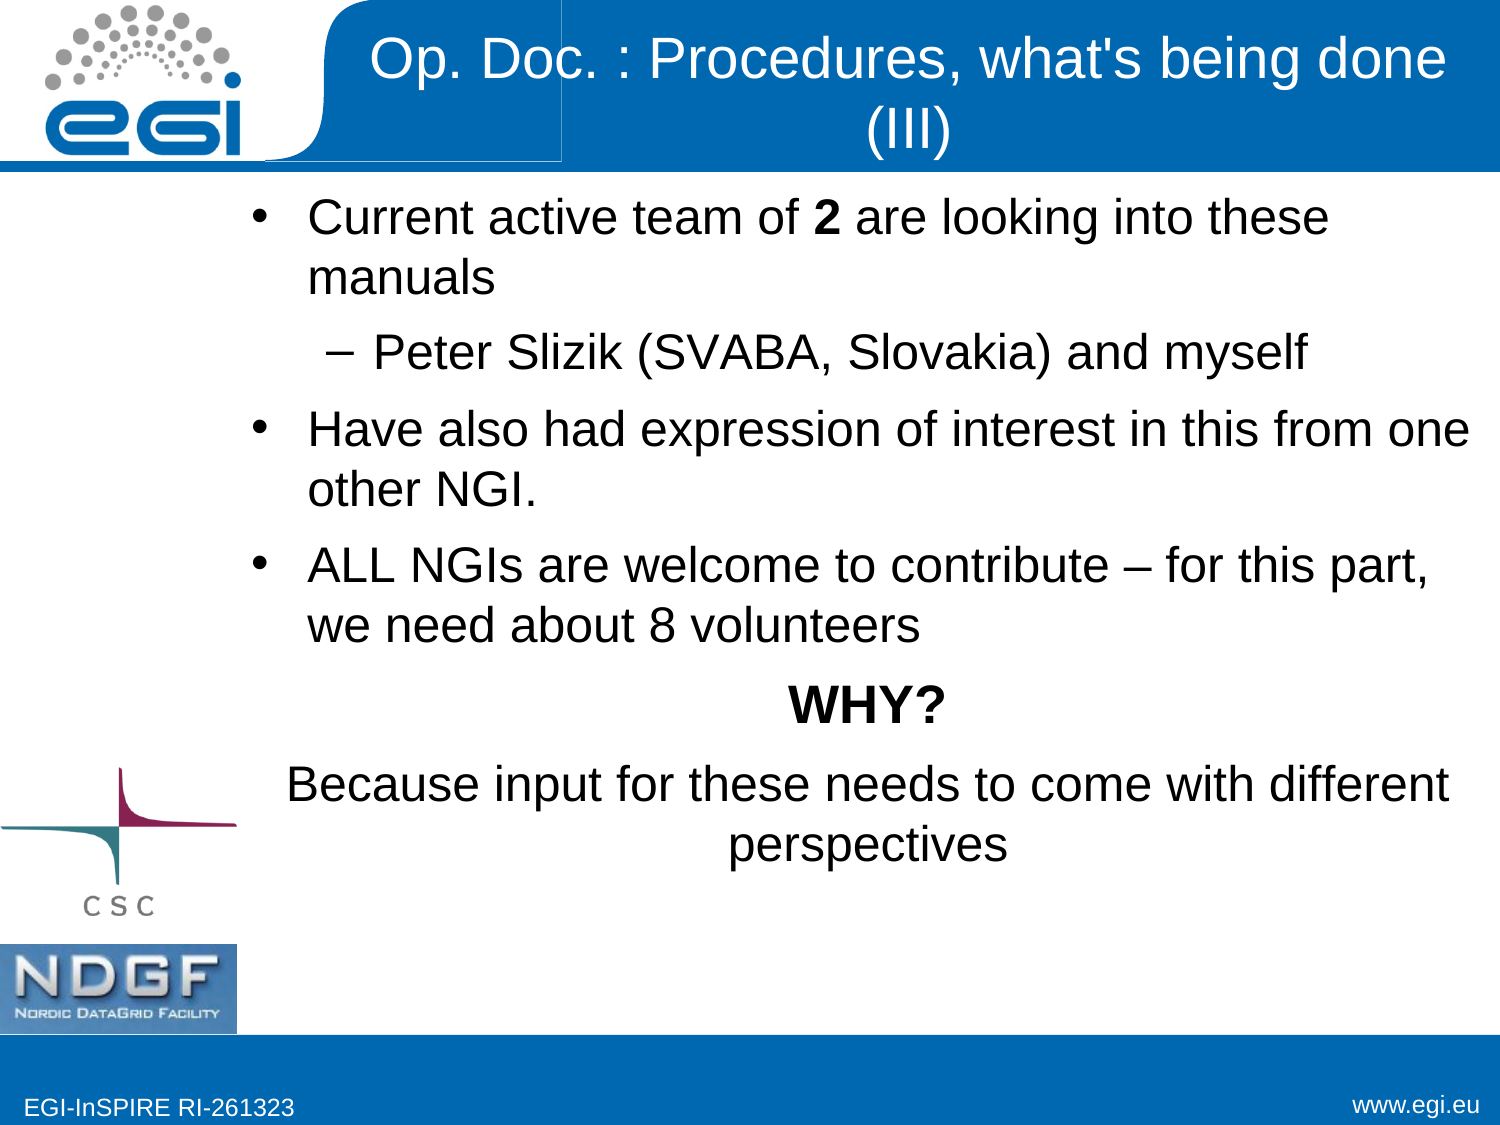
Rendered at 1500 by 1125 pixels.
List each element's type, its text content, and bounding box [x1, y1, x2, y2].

picture [0, 944, 236, 1034]
list Current active team of 2 are looking into these manuals Peter Slizik (SVABA, Slovakia) and myself Have also had expression of interest in this from one other NGI. ALL NGIs are welcome to contribute – for this part, we need about 8 volunteers WHY? Because input for these needs to come with different perspectives [236, 177, 1500, 1034]
picture [0, 0, 265, 161]
picture [0, 767, 236, 916]
title Op. Doc. : Procedures, what's being done (III) [348, 0, 1471, 177]
